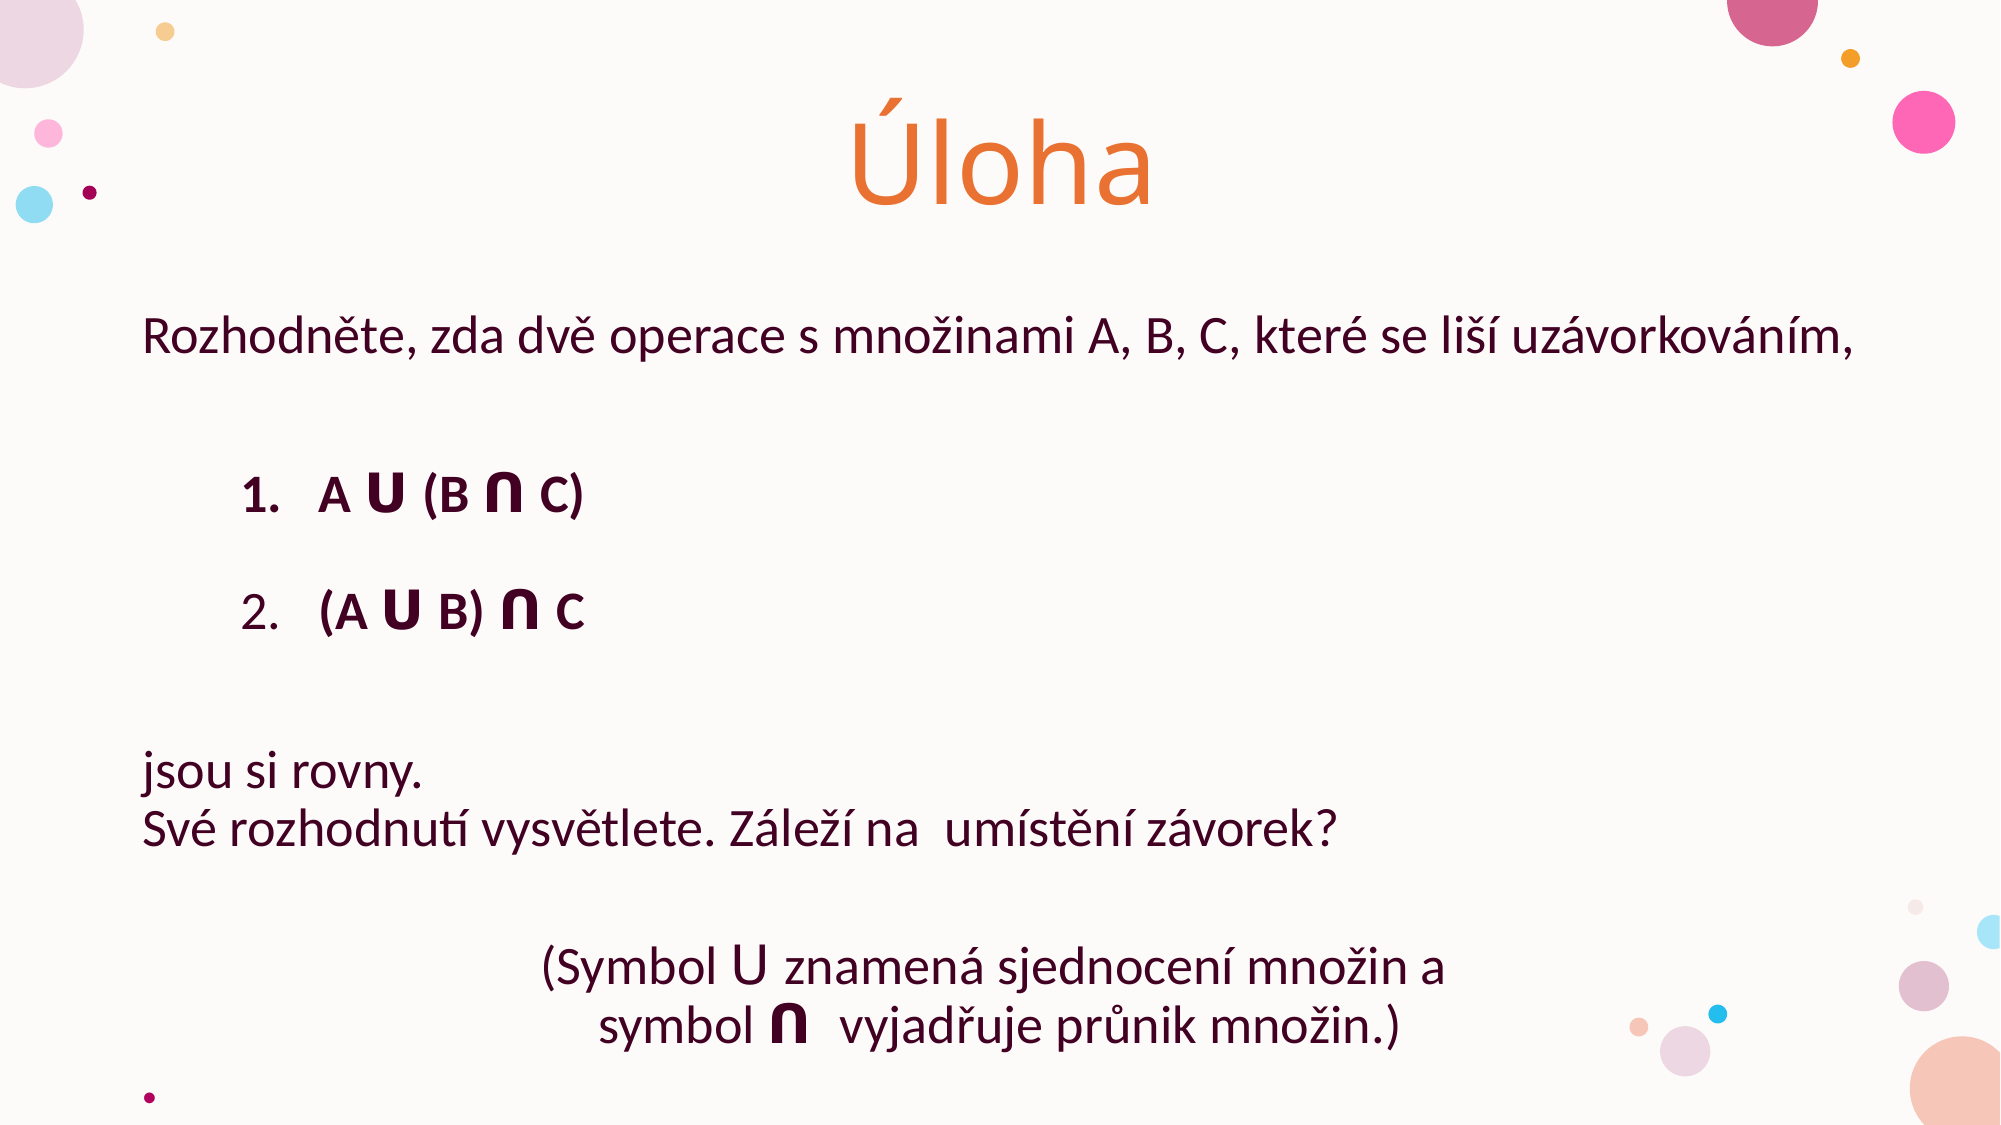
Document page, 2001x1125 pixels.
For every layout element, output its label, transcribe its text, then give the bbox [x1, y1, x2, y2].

list Rozhodněte, zda dvě operace s množinami A, B, C, které se liší uzávorkováním, 1. A ꓴ (B ꓵ C) 2. (A ꓴ B) ꓵ C jsou si rovny. Své rozhodnutí vysvětlete. Záleží na umístění závorek? (Symbol ꓴ znamená sjednocení množin a symbol ꓵ vyjadřuje průnik množin.) [127, 299, 1877, 1066]
title Úloha [127, 59, 1877, 278]
